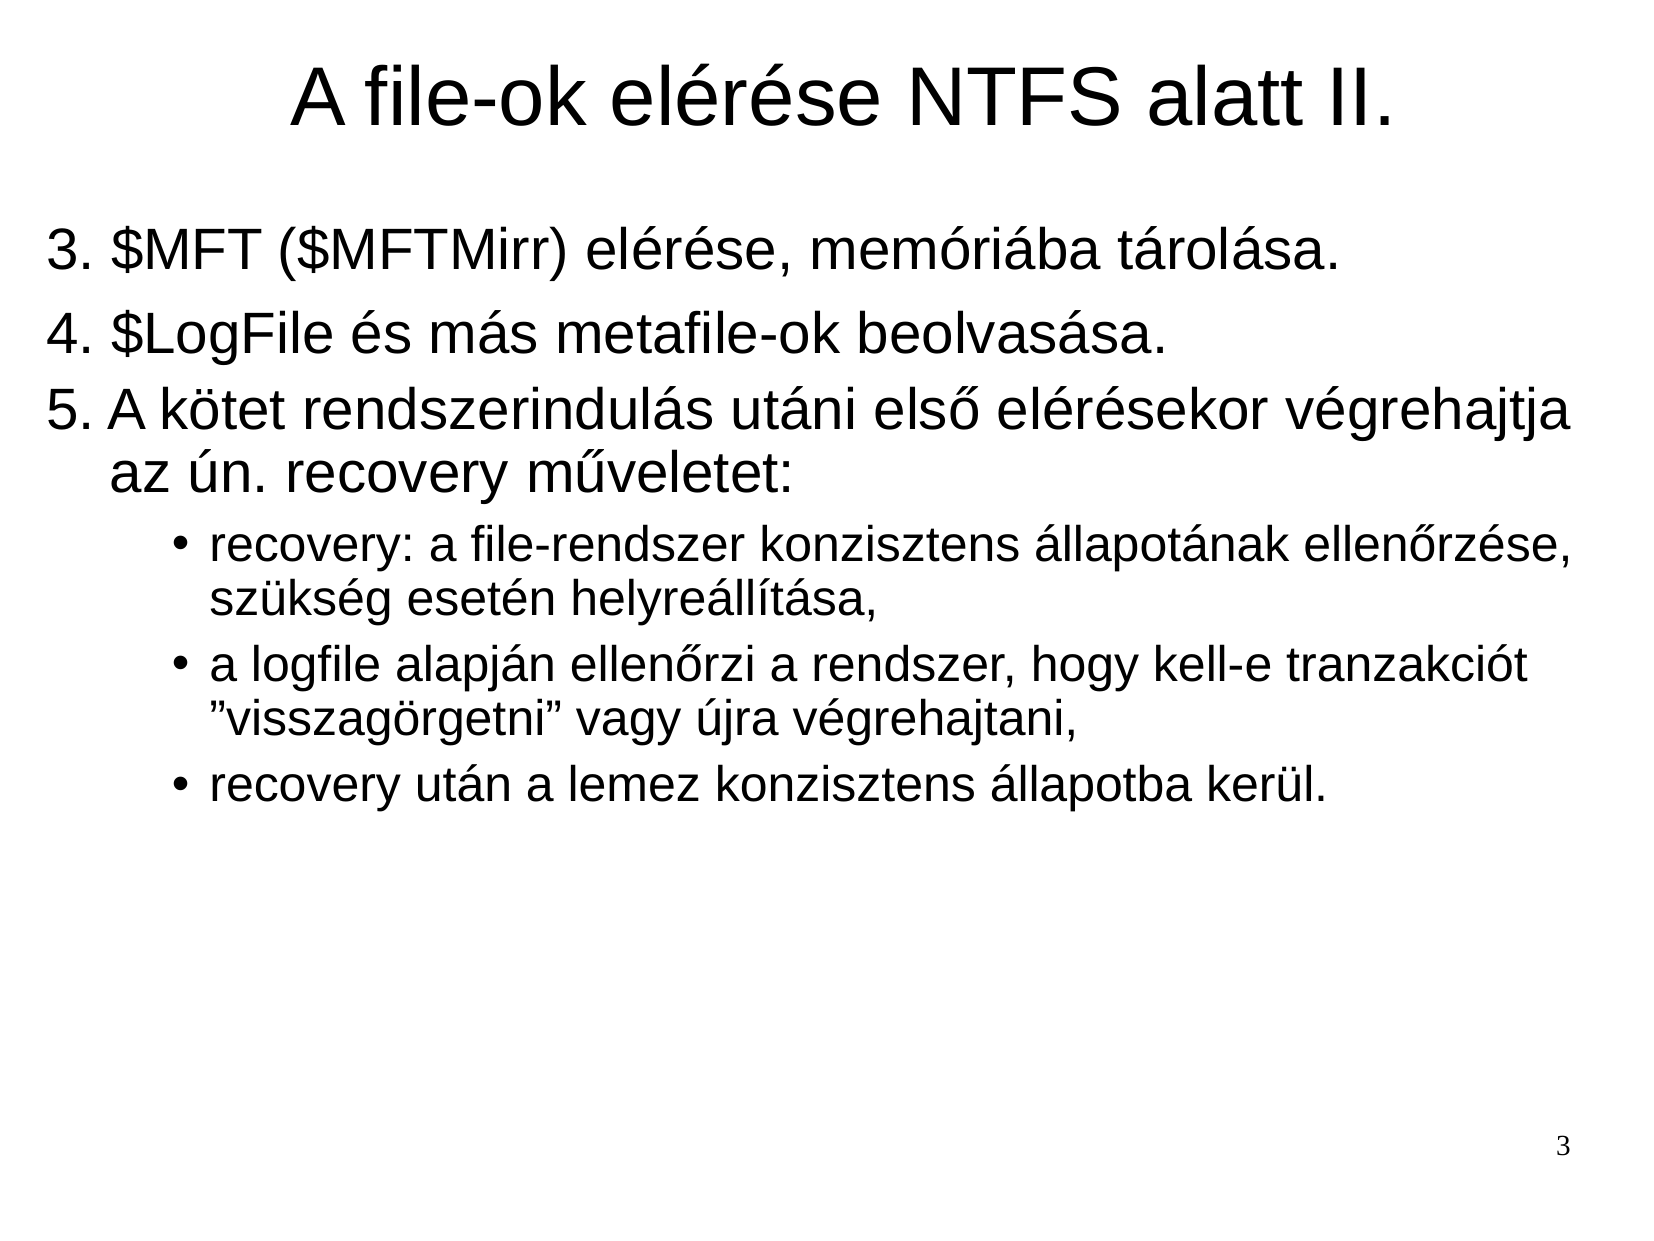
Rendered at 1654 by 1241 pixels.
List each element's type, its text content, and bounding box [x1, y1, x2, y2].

list 3. $MFT ($MFTMirr) elérése, memóriába tárolása. 4. $LogFile és más metafile-ok beolvasása. 5. A kötet rendszerindulás utáni első elérésekor végrehajtja az ún. recovery műveletet: recovery: a file-rendszer konzisztens állapotának ellenőrzése, szükség esetén helyreállítása, a logfile alapján ellenőrzi a rendszer, hogy kell-e tranzakciót ”visszagörgetni” vagy újra végrehajtani, recovery után a lemez konzisztens állapotba kerül. [0, 203, 1654, 1193]
title A file-ok elérése NTFS alatt II. [123, 20, 1530, 165]
